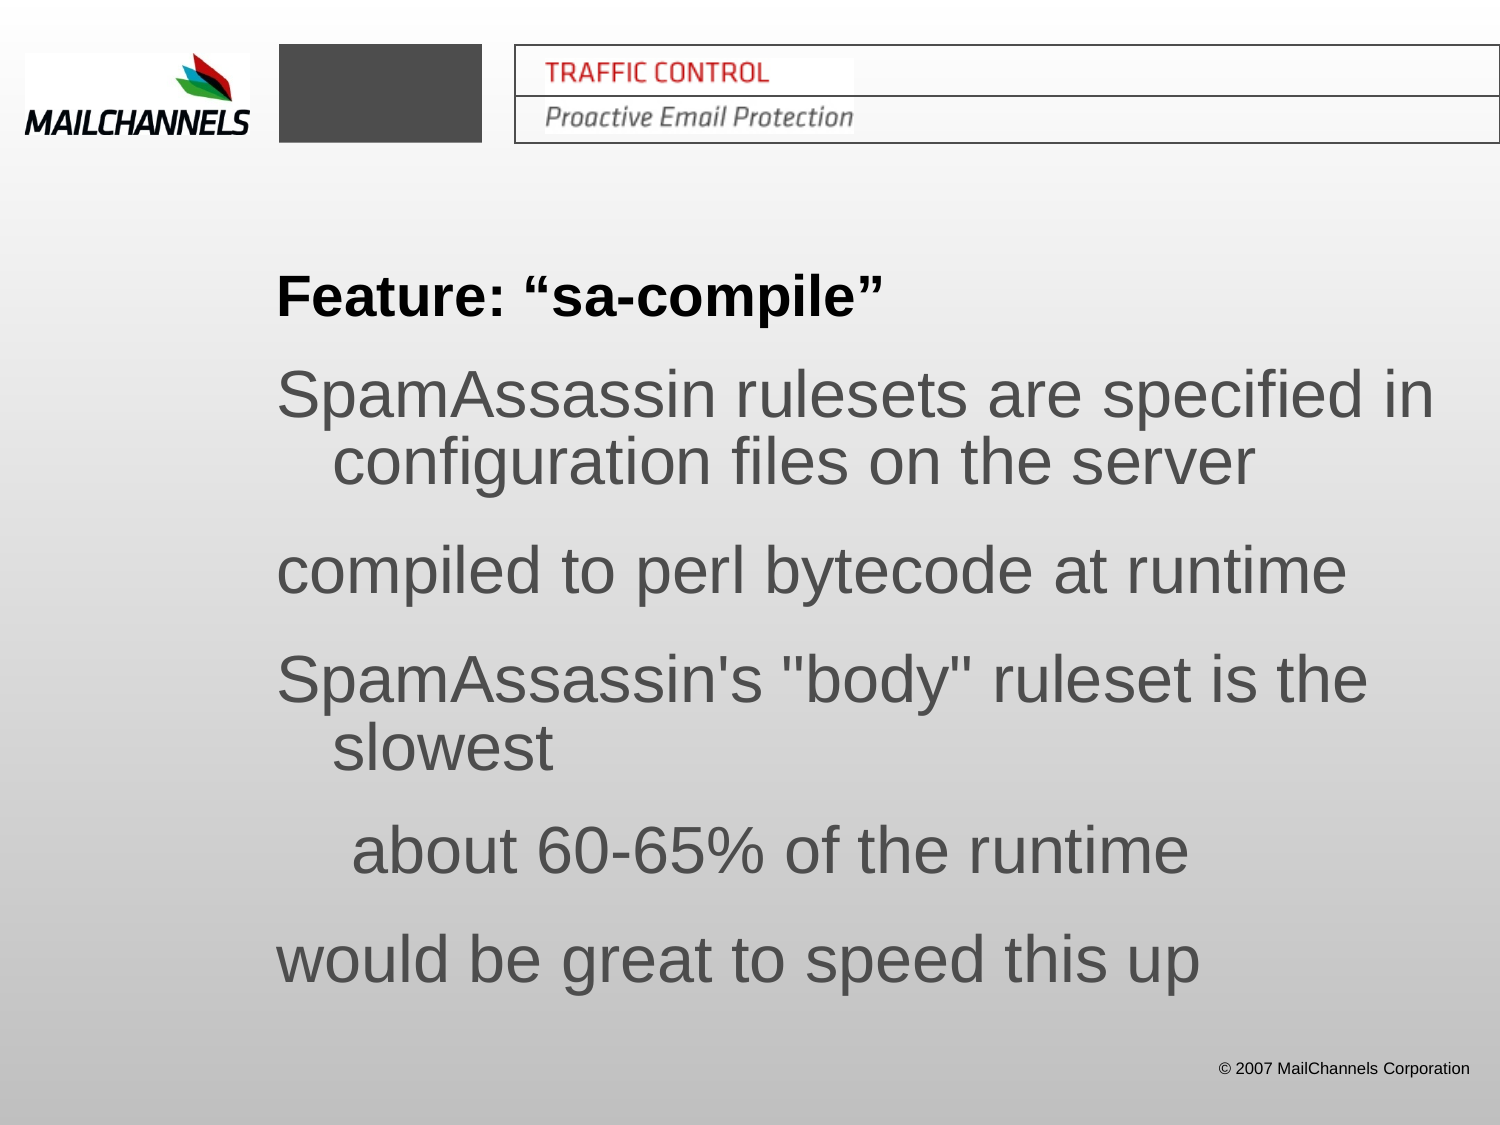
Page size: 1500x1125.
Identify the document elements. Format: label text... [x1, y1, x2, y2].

title Feature: “sa-compile” [276, 248, 1500, 349]
list SpamAssassin rulesets are specified in configuration files on the server compiled to perl bytecode at runtime SpamAssassin's "body" ruleset is the slowest about 60-65% of the runtime would be great to speed this up [276, 363, 1500, 1004]
picture [545, 97, 854, 134]
picture [545, 58, 854, 95]
picture [24, 53, 250, 135]
